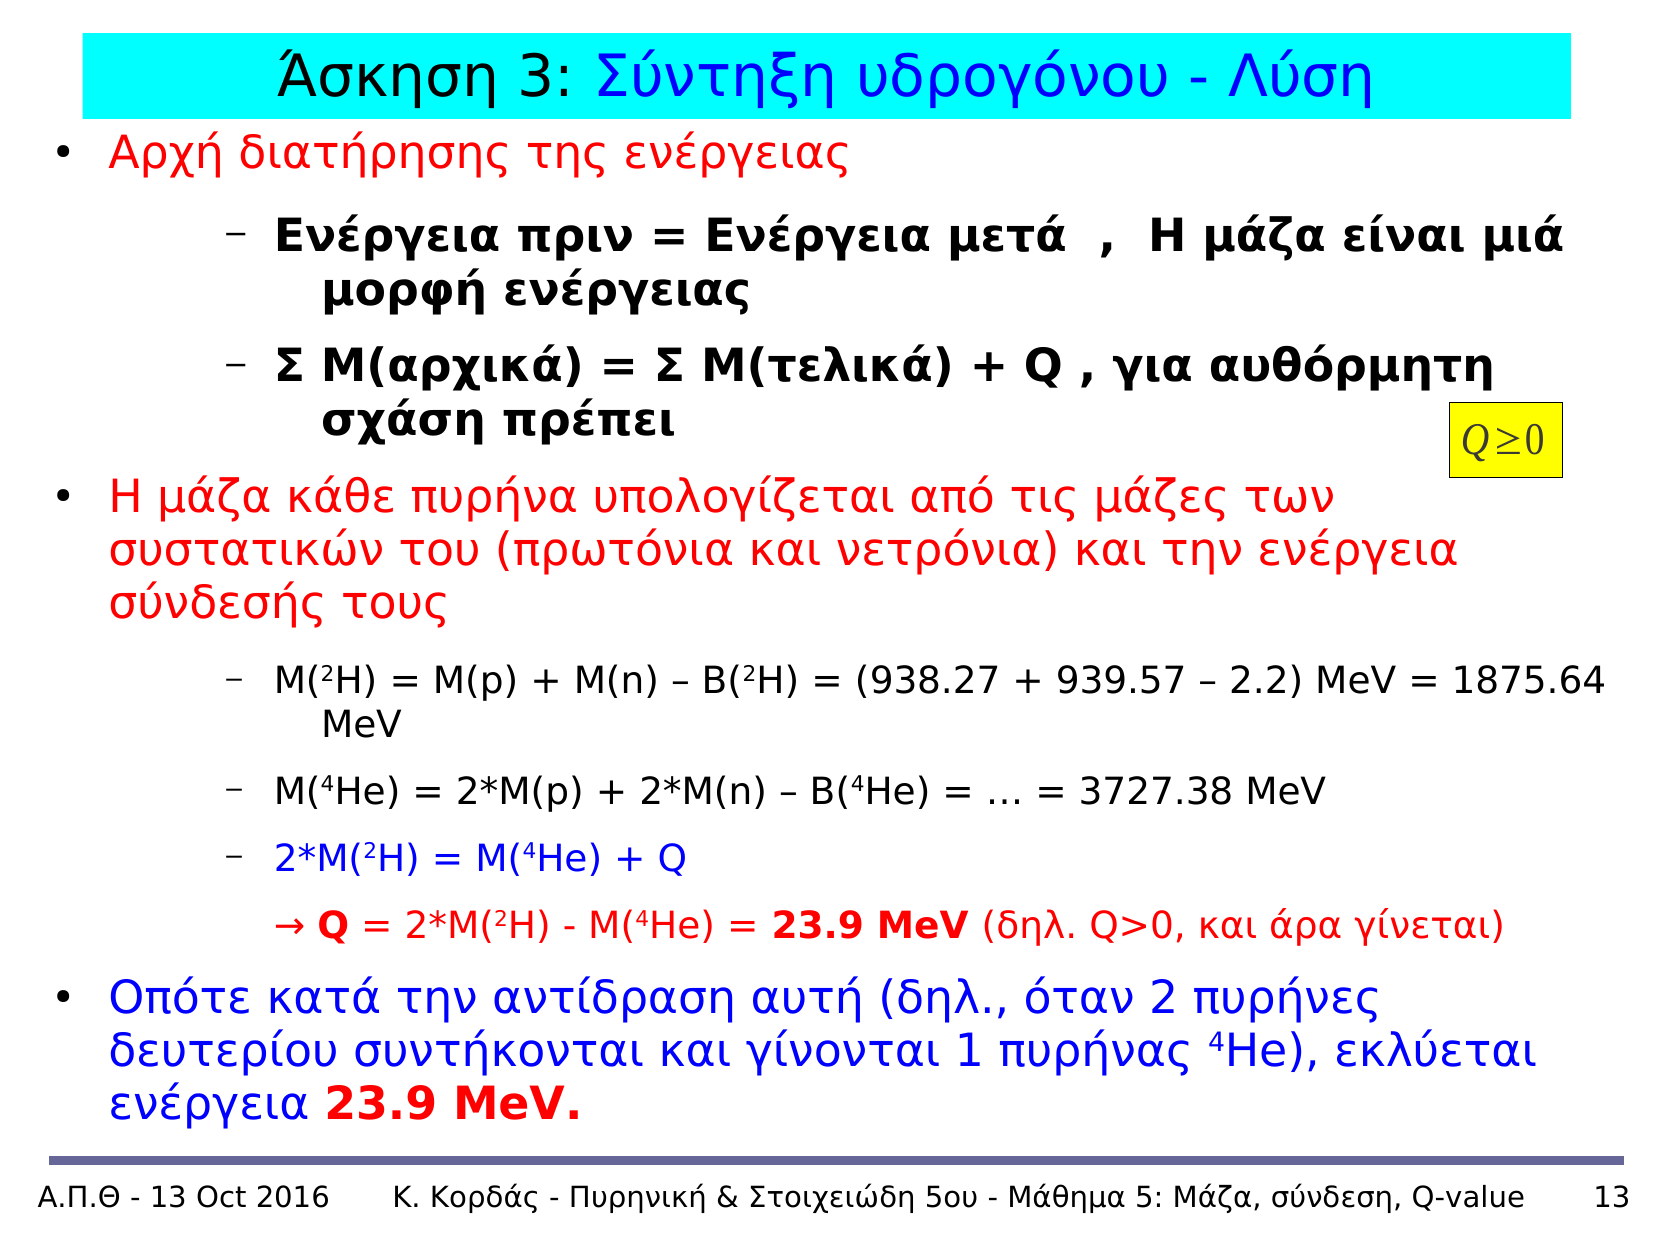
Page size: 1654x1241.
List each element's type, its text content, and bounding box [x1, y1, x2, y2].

title Άσκηση 3: Σύντηξη υδρογόνου - Λύση [82, 33, 1571, 119]
text_box [1449, 402, 1563, 478]
list Αρχή διατήρησης της ενέργειας Ενέργεια πριν = Ενέργεια μετά , Η μάζα είναι μιά μορφή ενέργειας Σ Μ(αρχικά) = Σ Μ(τελικά) + Q , για αυθόρμητη σχάση πρέπει Η μάζα κάθε πυρήνα υπολογίζεται από τις μάζες των συστατικών του (πρωτόνια και νετρόνια) και την ενέργεια σύνδεσής τους Μ(2Η) = M(p) + M(n) – B(2Η) = (938.27 + 939.57 – 2.2) MeV = 1875.64 MeV Μ(4Ηe) = 2*M(p) + 2*M(n) – B(4Ηe) = … = 3727.38 MeV 2*Μ(2H) = Μ(4He) + Q → Q = 2*Μ(2H) - Μ(4He) = 23.9 MeV (δηλ. Q>0, και άρα γίνεται) Οπότε κατά την αντίδραση αυτή (δηλ., όταν 2 πυρήνες δευτερίου συντήκονται και γίνονται 1 πυρήνας 4He), εκλύεται ενέργεια 23.9 MeV. [37, 126, 1622, 1210]
chart [1450, 414, 1559, 465]
